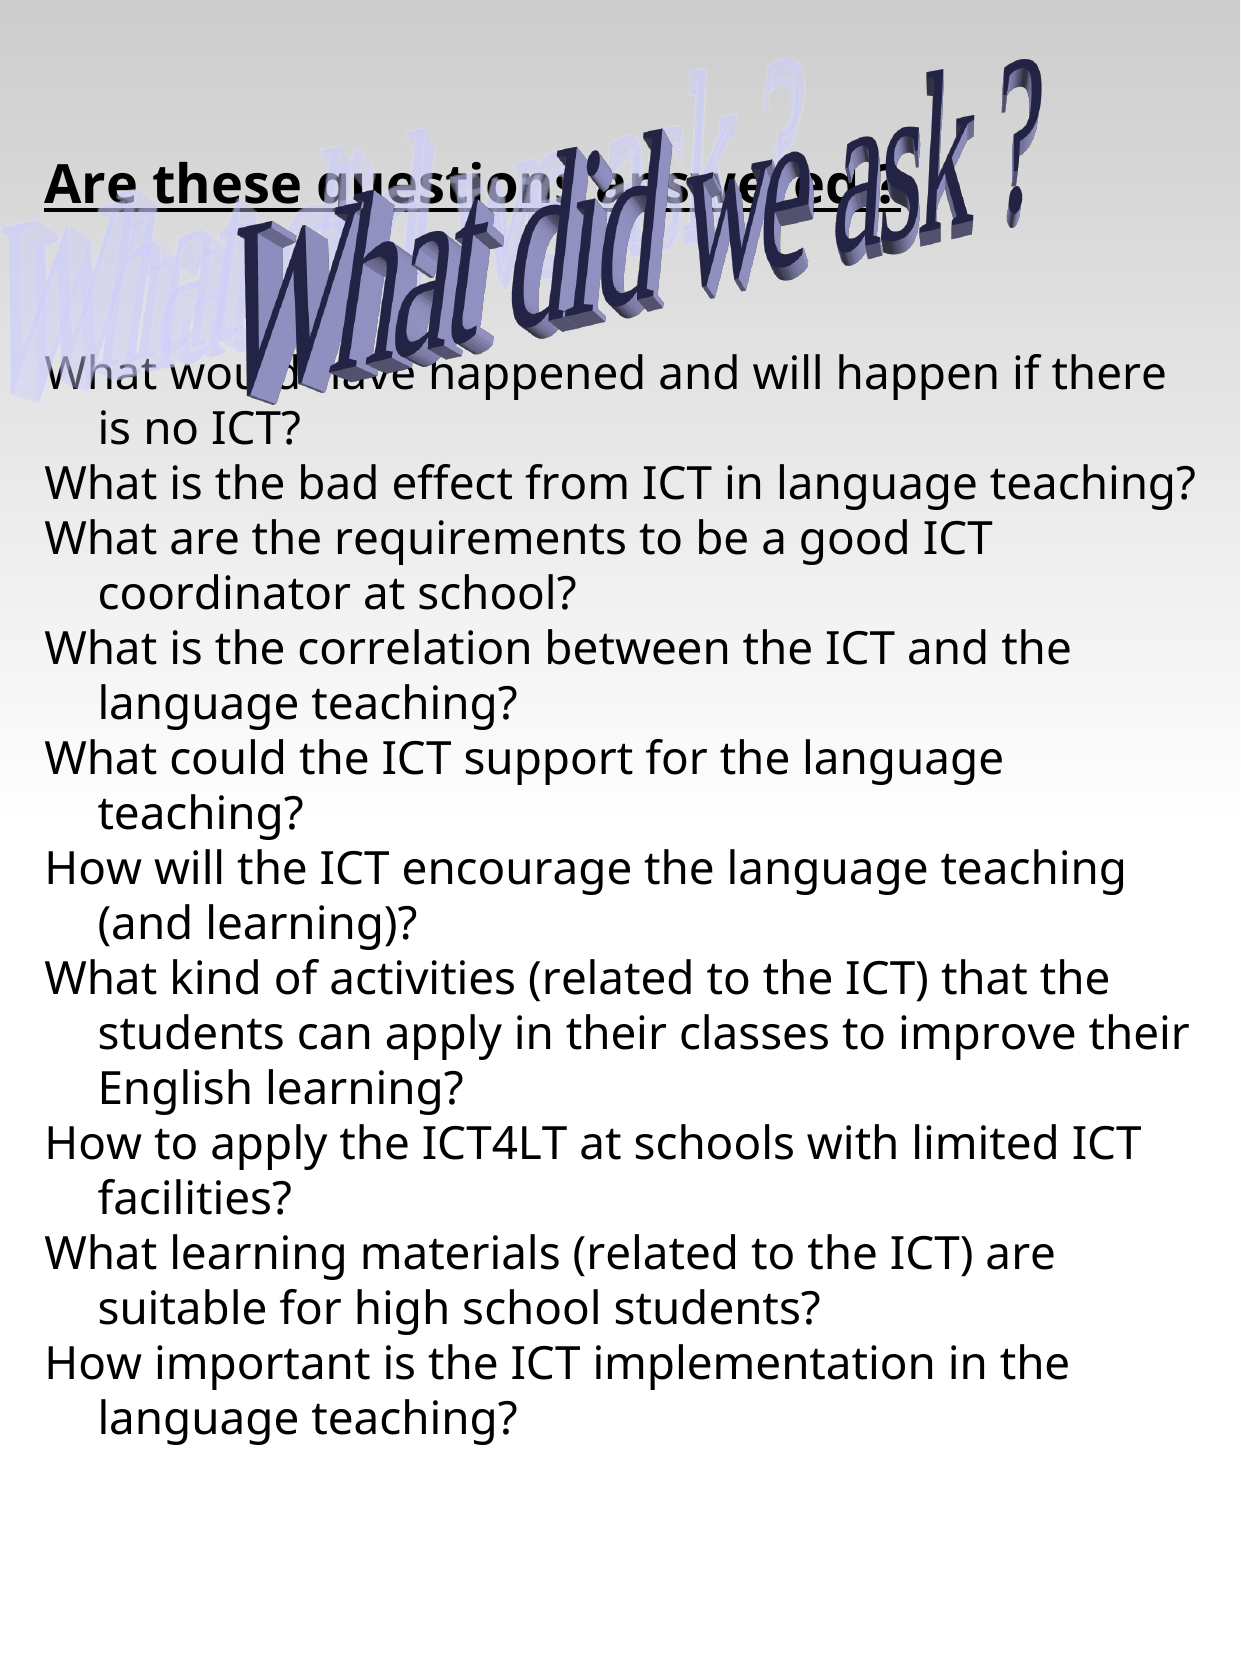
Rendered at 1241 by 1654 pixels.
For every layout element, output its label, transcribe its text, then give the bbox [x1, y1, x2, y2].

text_box Are these questions answered ? What would have happened and will happen if there is no ICT? What is the bad effect from ICT in language teaching? What are the requirements to be a good ICT coordinator at school? What is the correlation between the ICT and the language teaching? What could the ICT support for the language teaching? How will the ICT encourage the language teaching (and learning)? What kind of activities (related to the ICT) that the students can apply in their classes to improve their English learning? How to apply the ICT4LT at schools with limited ICT facilities? What learning materials (related to the ICT) are suitable for high school students? How important is the ICT implementation in the language teaching? [11, 76, 1223, 1562]
